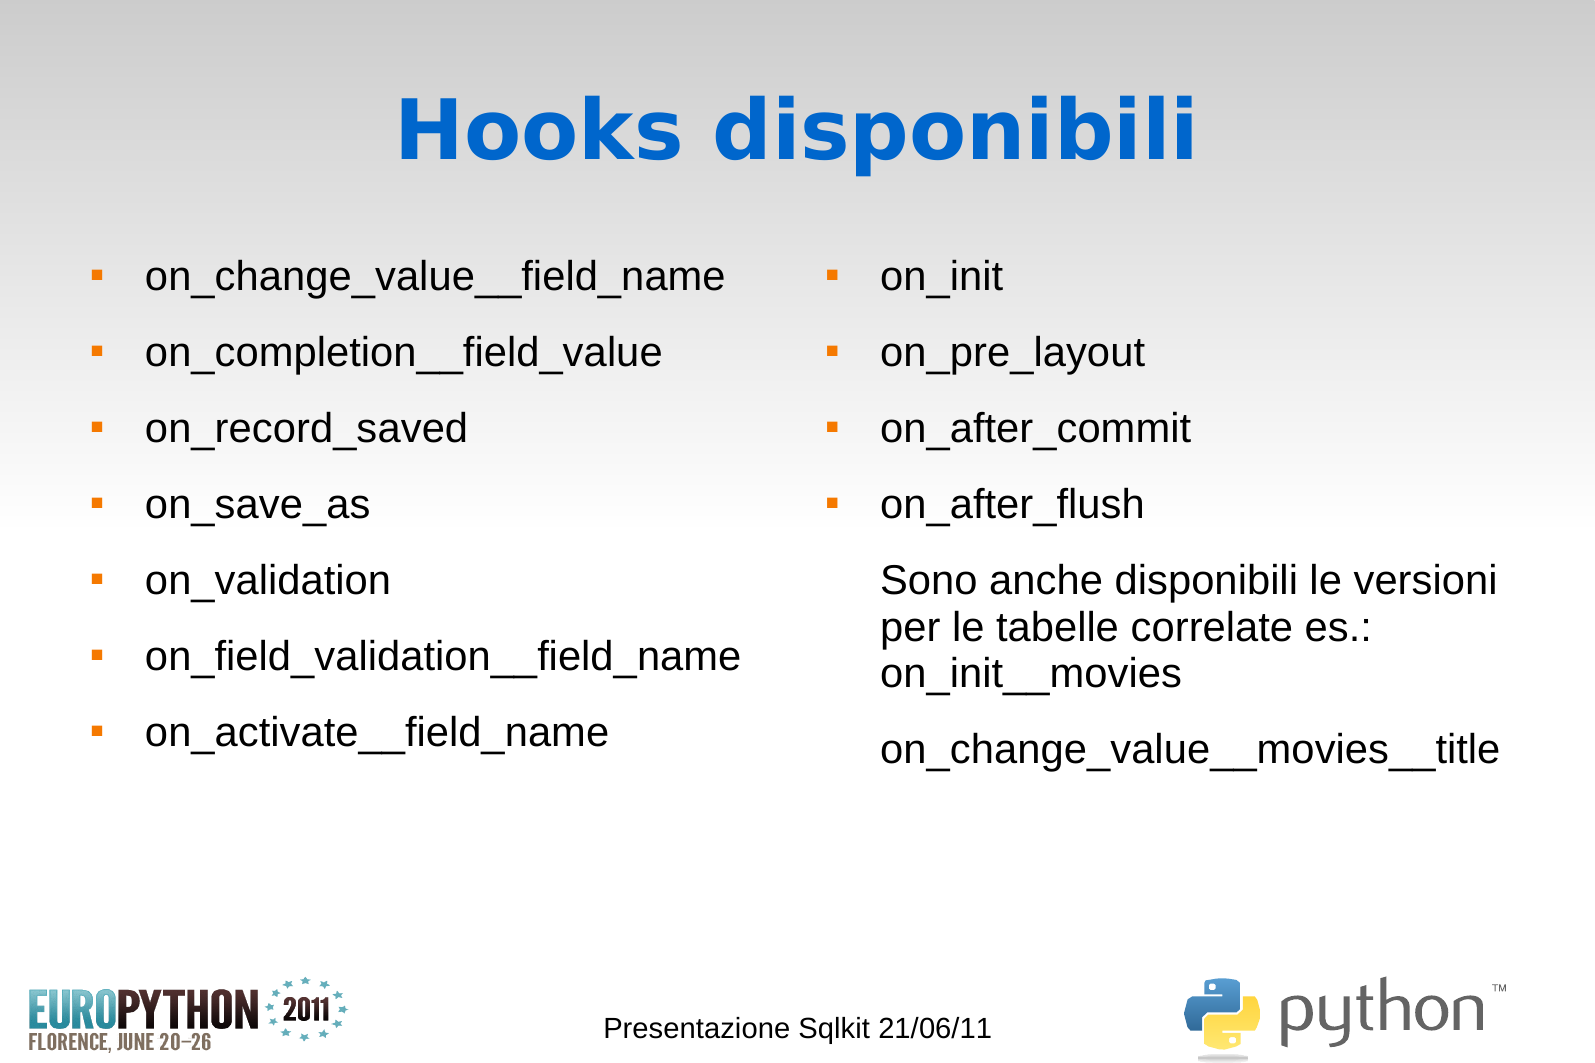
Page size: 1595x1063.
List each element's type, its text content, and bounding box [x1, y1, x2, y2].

title Hooks disponibili [79, 42, 1515, 220]
list on_init on_pre_layout on_after_commit on_after_flush Sono anche disponibili le versioni per le tabelle correlate es.: on_init__movies on_change_value__movies__title [809, 253, 1510, 940]
list on_change_value__field_name on_completion__field_value on_record_saved on_save_as on_validation on_field_validation__field_name on_activate__field_name [74, 253, 775, 955]
picture [29, 974, 355, 1058]
